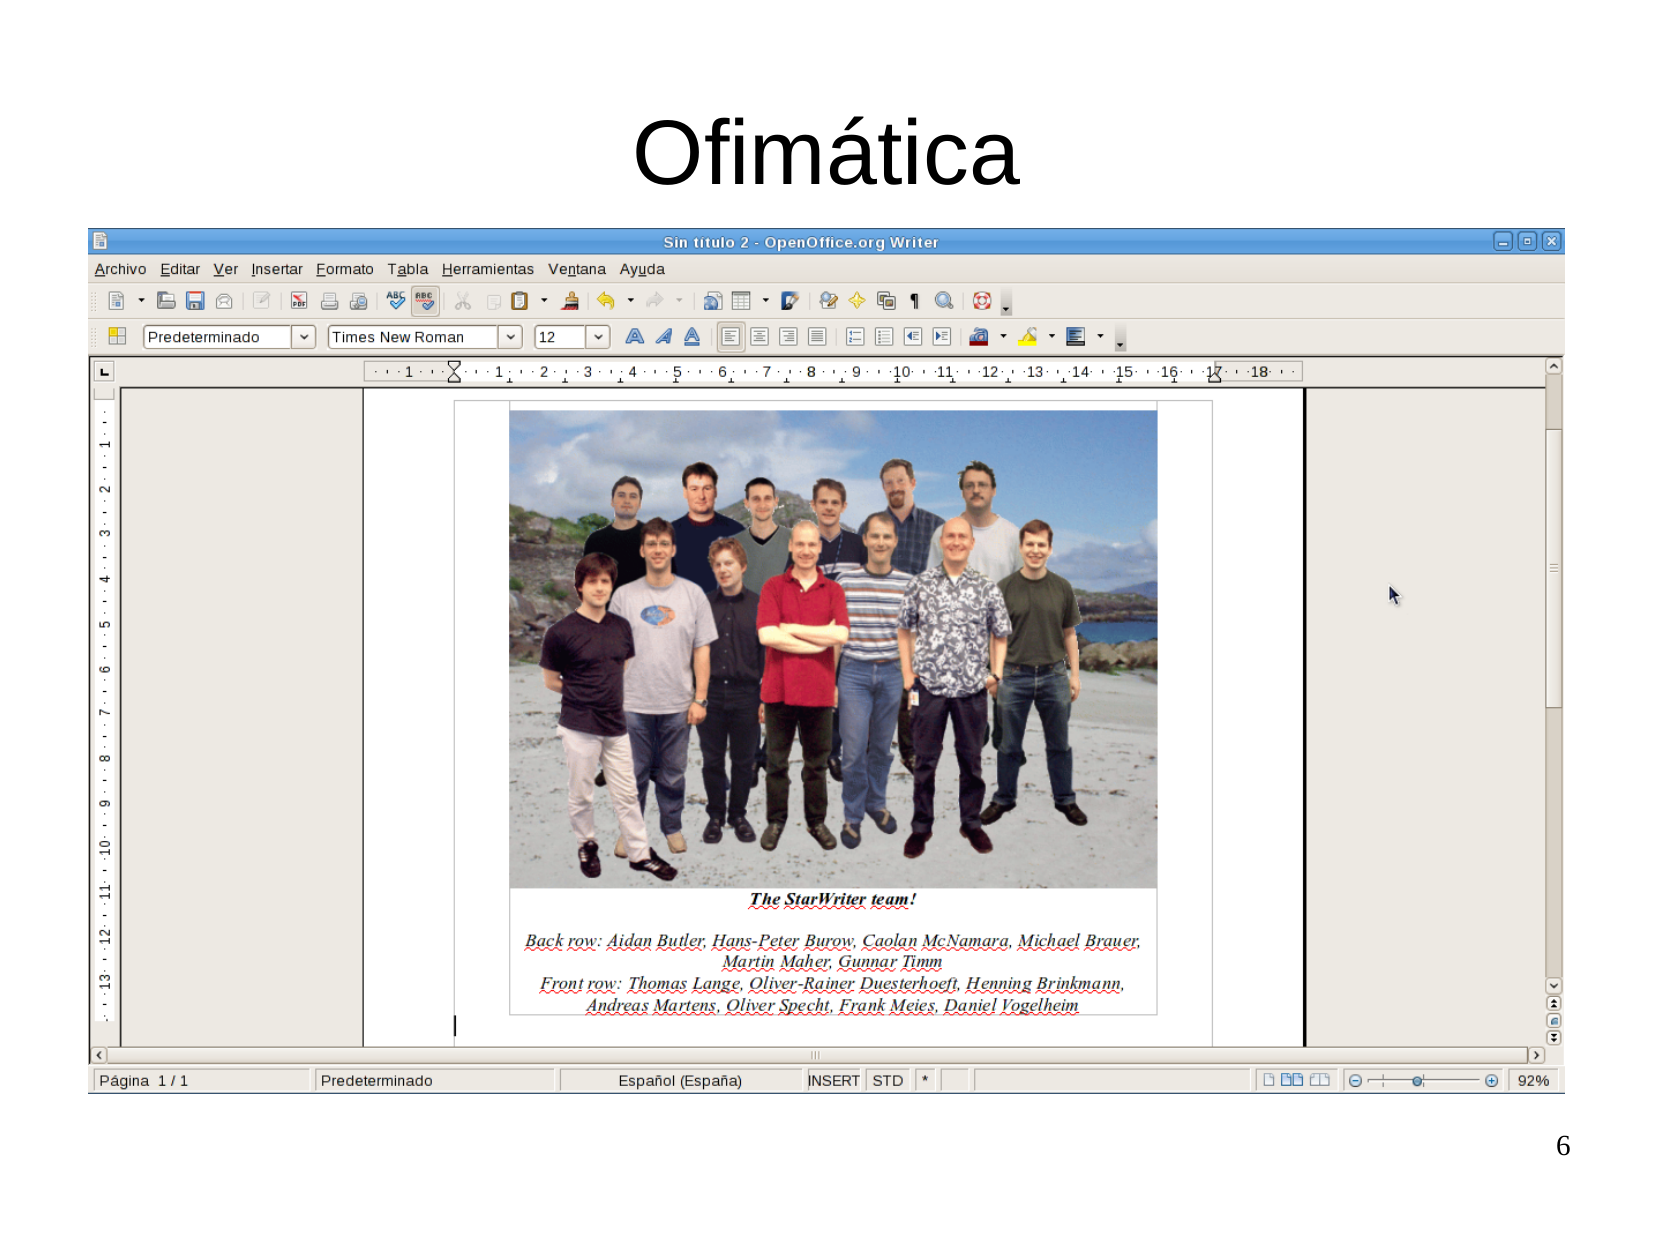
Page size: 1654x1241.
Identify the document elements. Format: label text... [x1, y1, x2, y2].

title Ofimática [82, 56, 1571, 250]
picture [88, 228, 1565, 1094]
